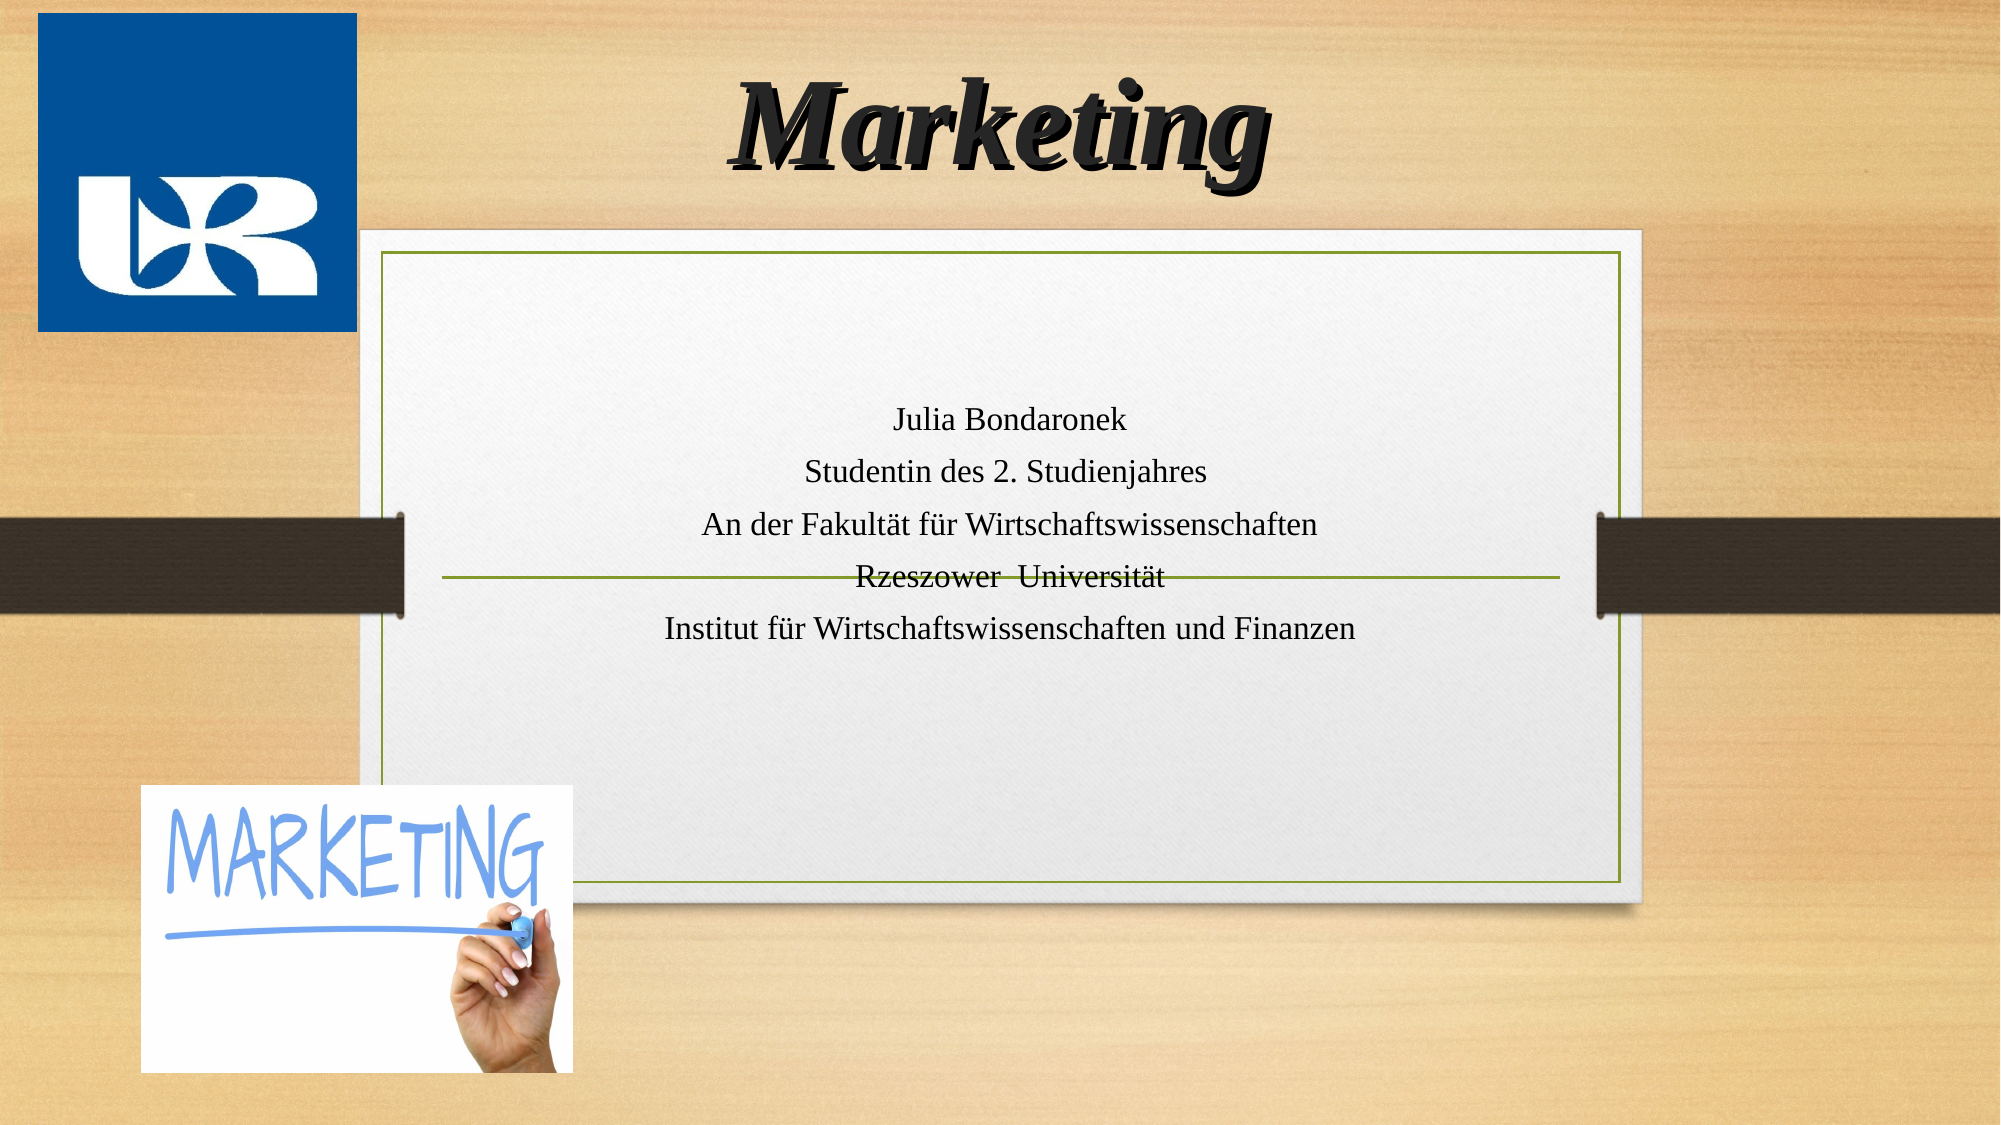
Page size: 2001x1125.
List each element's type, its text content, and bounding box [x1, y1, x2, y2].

title Marketing [314, 10, 1686, 198]
picture [38, 13, 357, 332]
picture [141, 785, 573, 1073]
subtitle Julia Bondaronek Studentin des 2. Studienjahres An der Fakultät für Wirtschaftswissenschaften Rzeszower Universität Institut für Wirtschaftswissenschaften und Finanzen [438, 389, 1583, 828]
